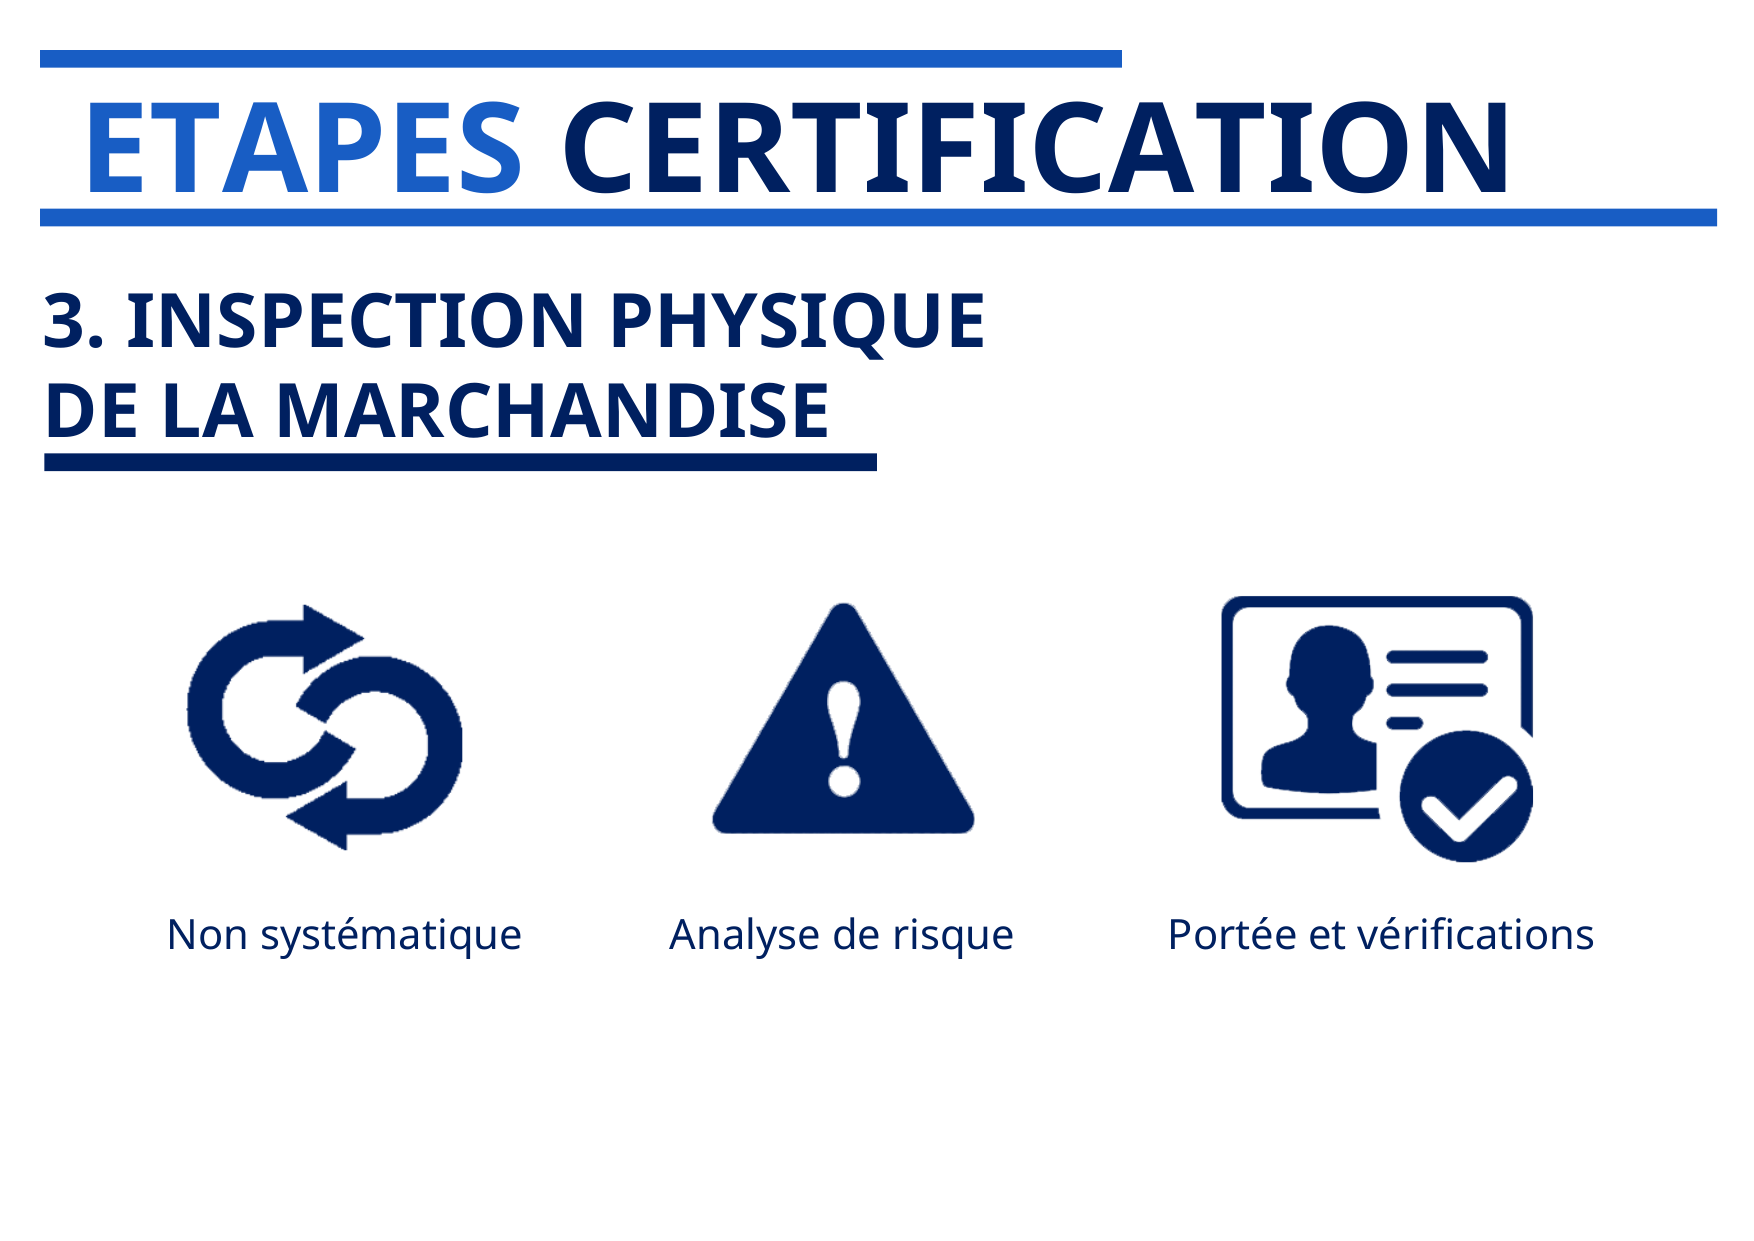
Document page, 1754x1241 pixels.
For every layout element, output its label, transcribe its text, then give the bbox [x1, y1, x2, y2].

text_box Analyse de risque [655, 899, 1084, 966]
text_box ETAPES CERTIFICATION [65, 75, 1754, 229]
picture [1215, 582, 1541, 878]
text_box Non systématique [151, 899, 581, 966]
text_box [44, 453, 877, 472]
text_box Portée et vérifications [1153, 899, 1651, 966]
picture [681, 573, 1007, 870]
picture [162, 579, 487, 876]
text_box 3. INSPECTION PHYSIQUE DE LA MARCHANDISE [28, 265, 1043, 461]
